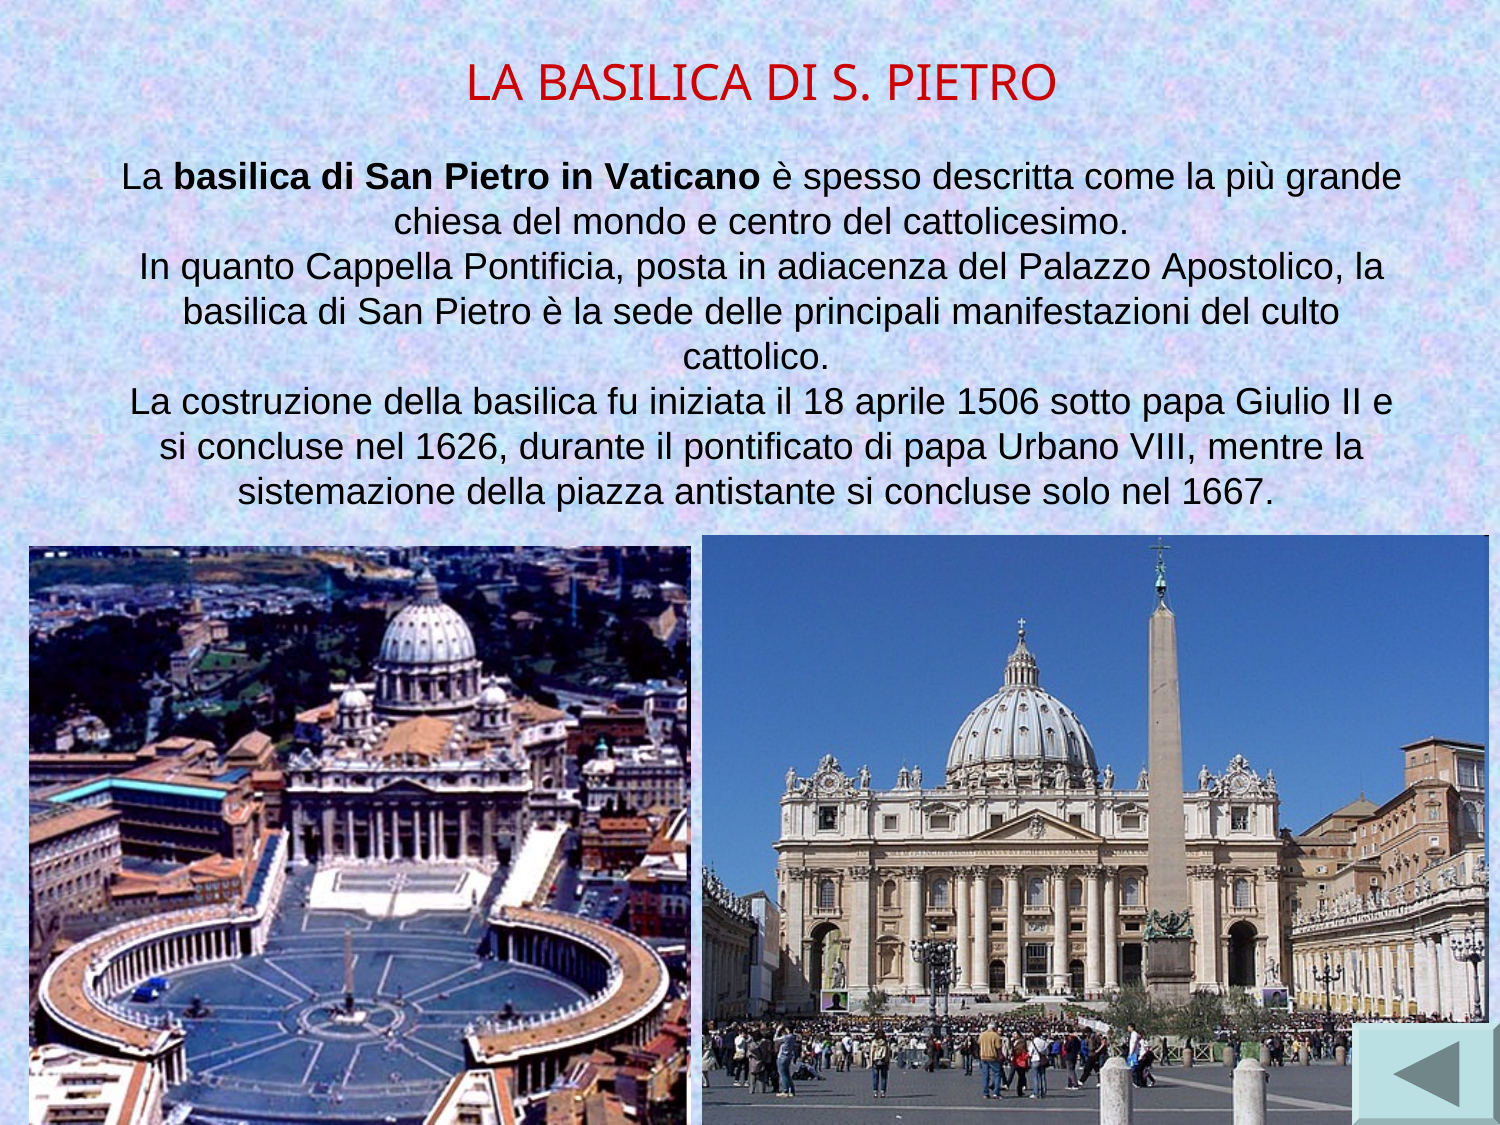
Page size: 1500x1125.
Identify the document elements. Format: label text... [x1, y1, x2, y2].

text_box La basilica di San Pietro in Vaticano è spesso descritta come la più grande chiesa del mondo e centro del cattolicesimo. In quanto Cappella Pontificia, posta in adiacenza del Palazzo Apostolico, la basilica di San Pietro è la sede delle principali manifestazioni del culto cattolico. La costruzione della basilica fu iniziata il 18 aprile 1506 sotto papa Giulio II e si concluse nel 1626, durante il pontificato di papa Urbano VIII, mentre la sistemazione della piazza antistante si concluse solo nel 1667. [100, 144, 1424, 521]
picture [0, 0, 1500, 1125]
text_box LA BASILICA DI S. PIETRO [372, 42, 1152, 119]
text_box [1354, 1023, 1500, 1125]
